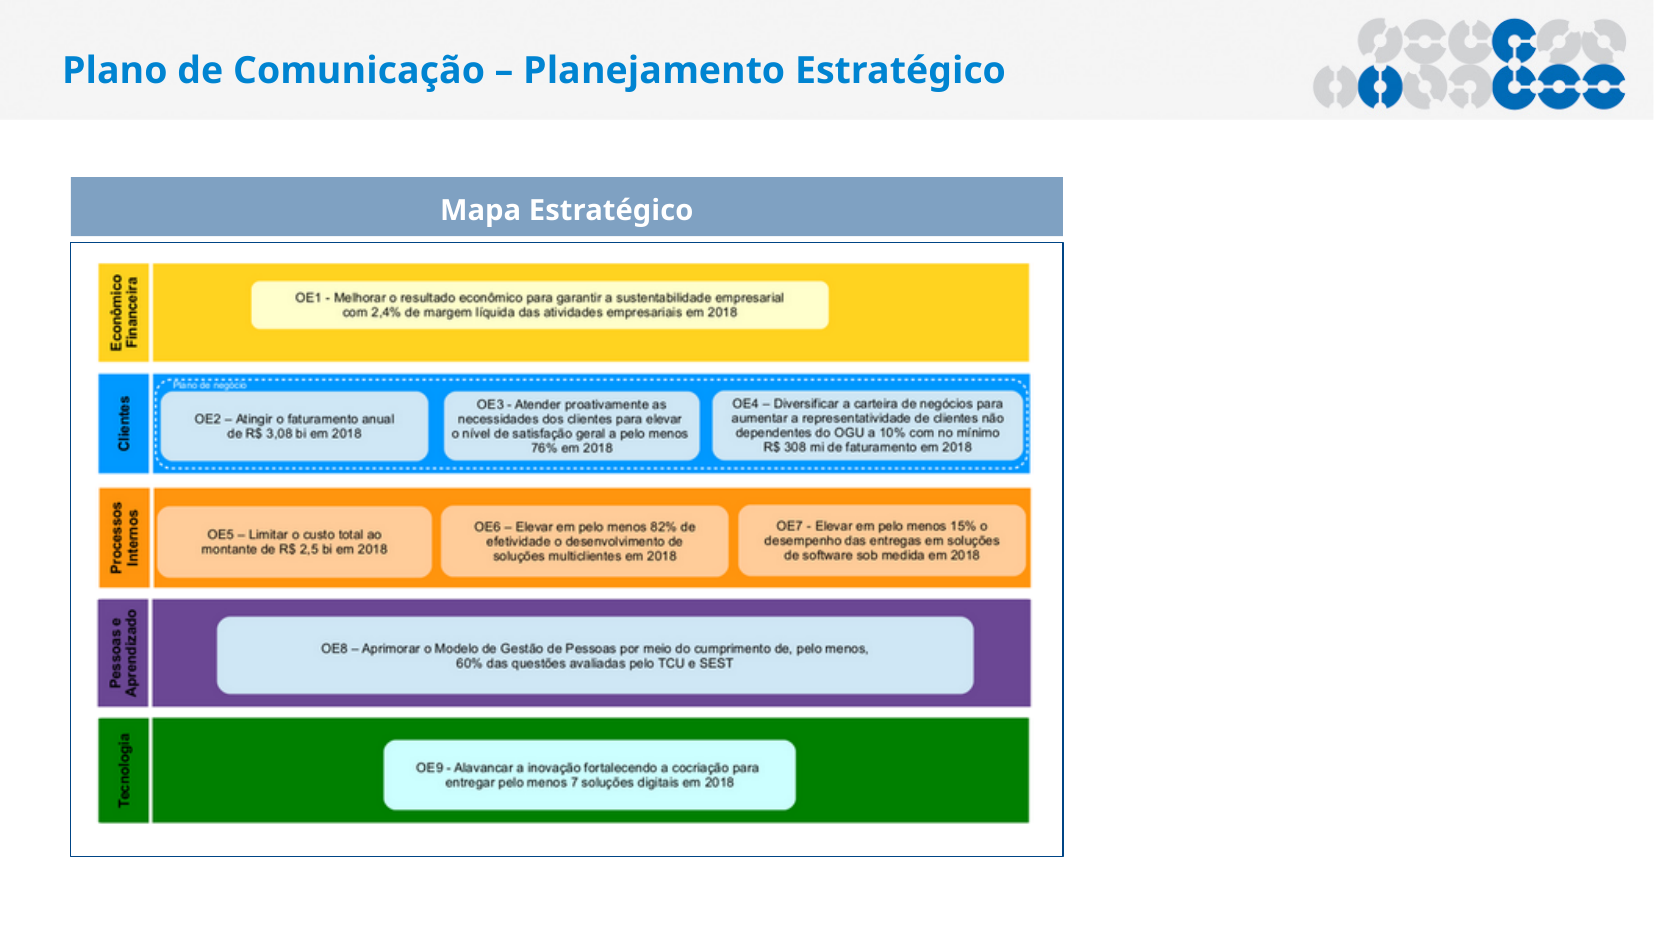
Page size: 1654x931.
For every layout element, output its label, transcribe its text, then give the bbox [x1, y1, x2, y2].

text_box Mapa Estratégico [71, 243, 1062, 296]
text_box Mapa Estratégico [70, 181, 1063, 242]
picture [0, 0, 1654, 931]
text_box Plano de Comunicação – Planejamento Estratégico [47, 35, 1300, 102]
text_box [70, 177, 1063, 181]
